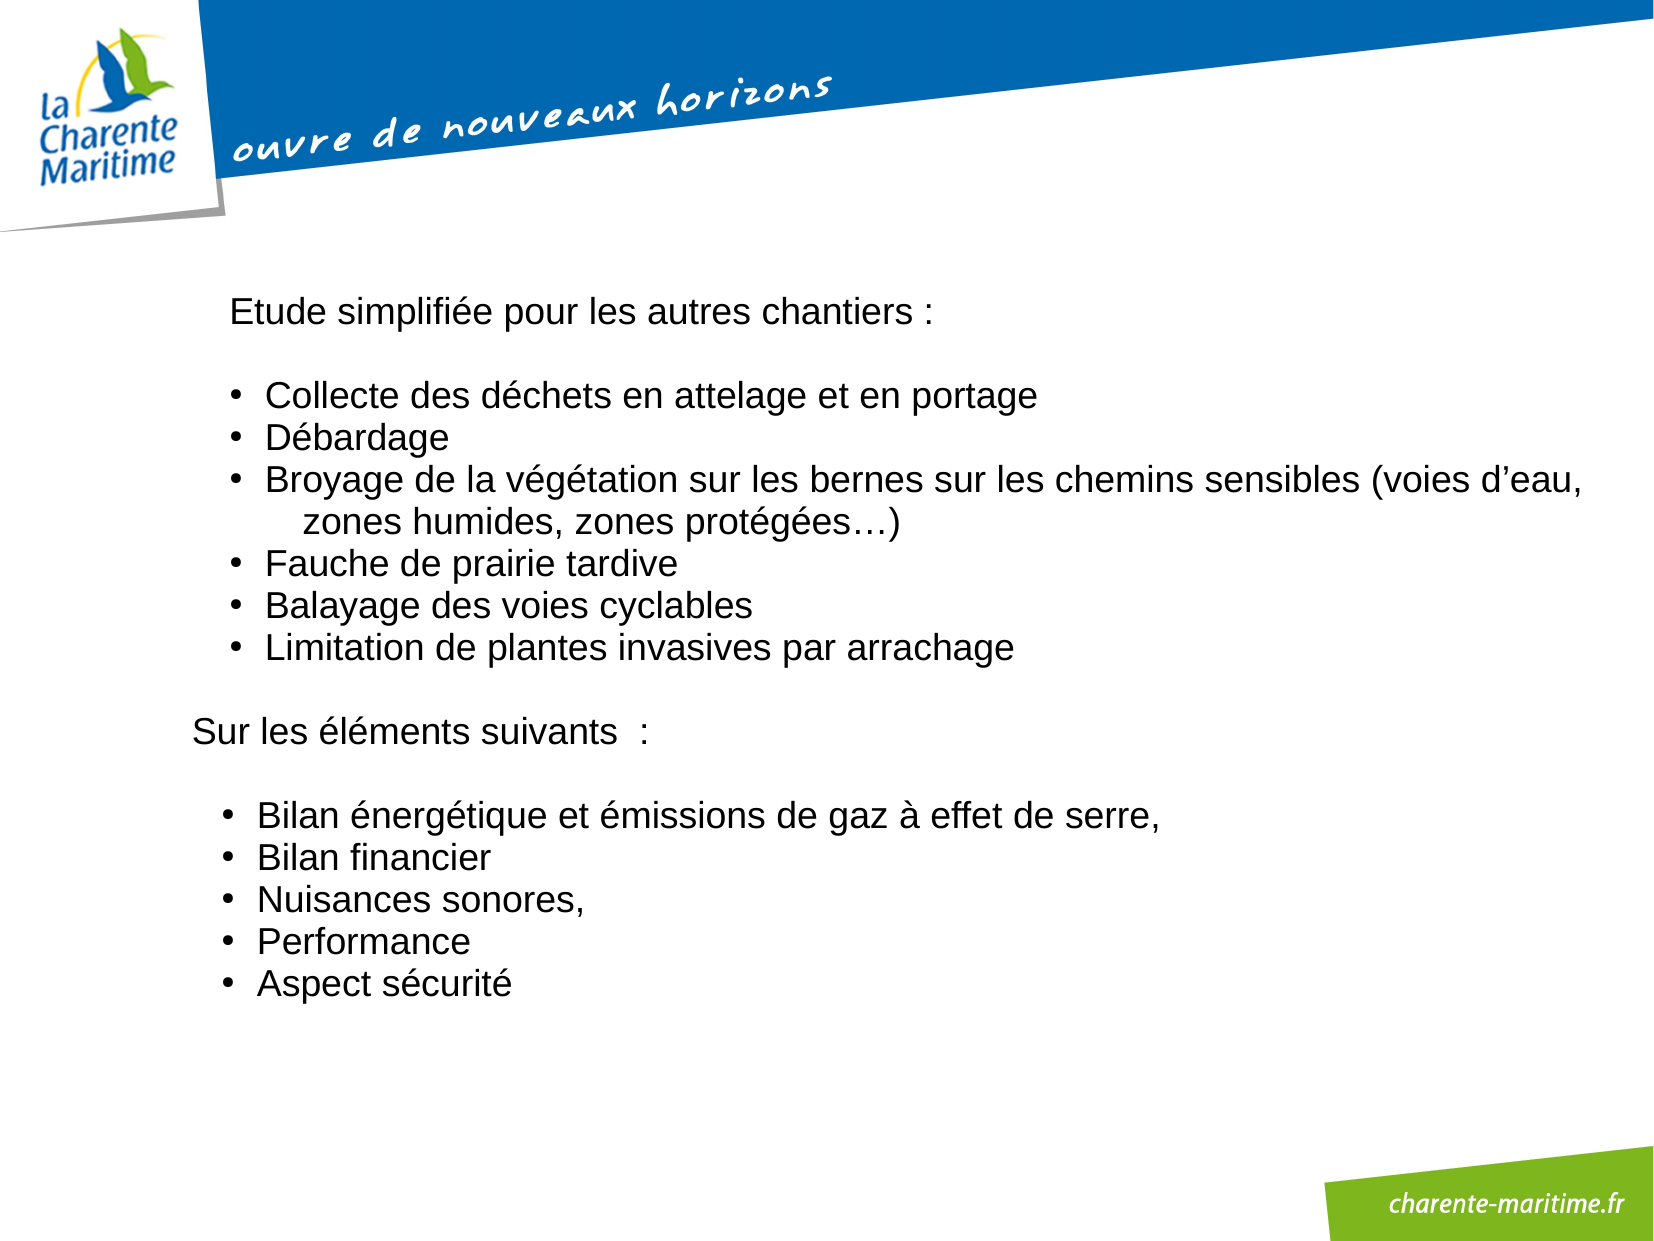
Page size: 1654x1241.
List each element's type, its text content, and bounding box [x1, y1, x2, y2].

picture [0, 0, 1654, 1241]
text_box Etude simplifiée pour les autres chantiers : Collecte des déchets en attelage et en portage Débardage Broyage de la végétation sur les bernes sur les chemins sensibles (voies d’eau, zones humides, zones protégées…) Fauche de prairie tardive Balayage des voies cyclables Limitation de plantes invasives par arrachage Sur les éléments suivants : Bilan énergétique et émissions de gaz à effet de serre, Bilan financier Nuisances sonores, Performance Aspect sécurité [177, 283, 1619, 1014]
